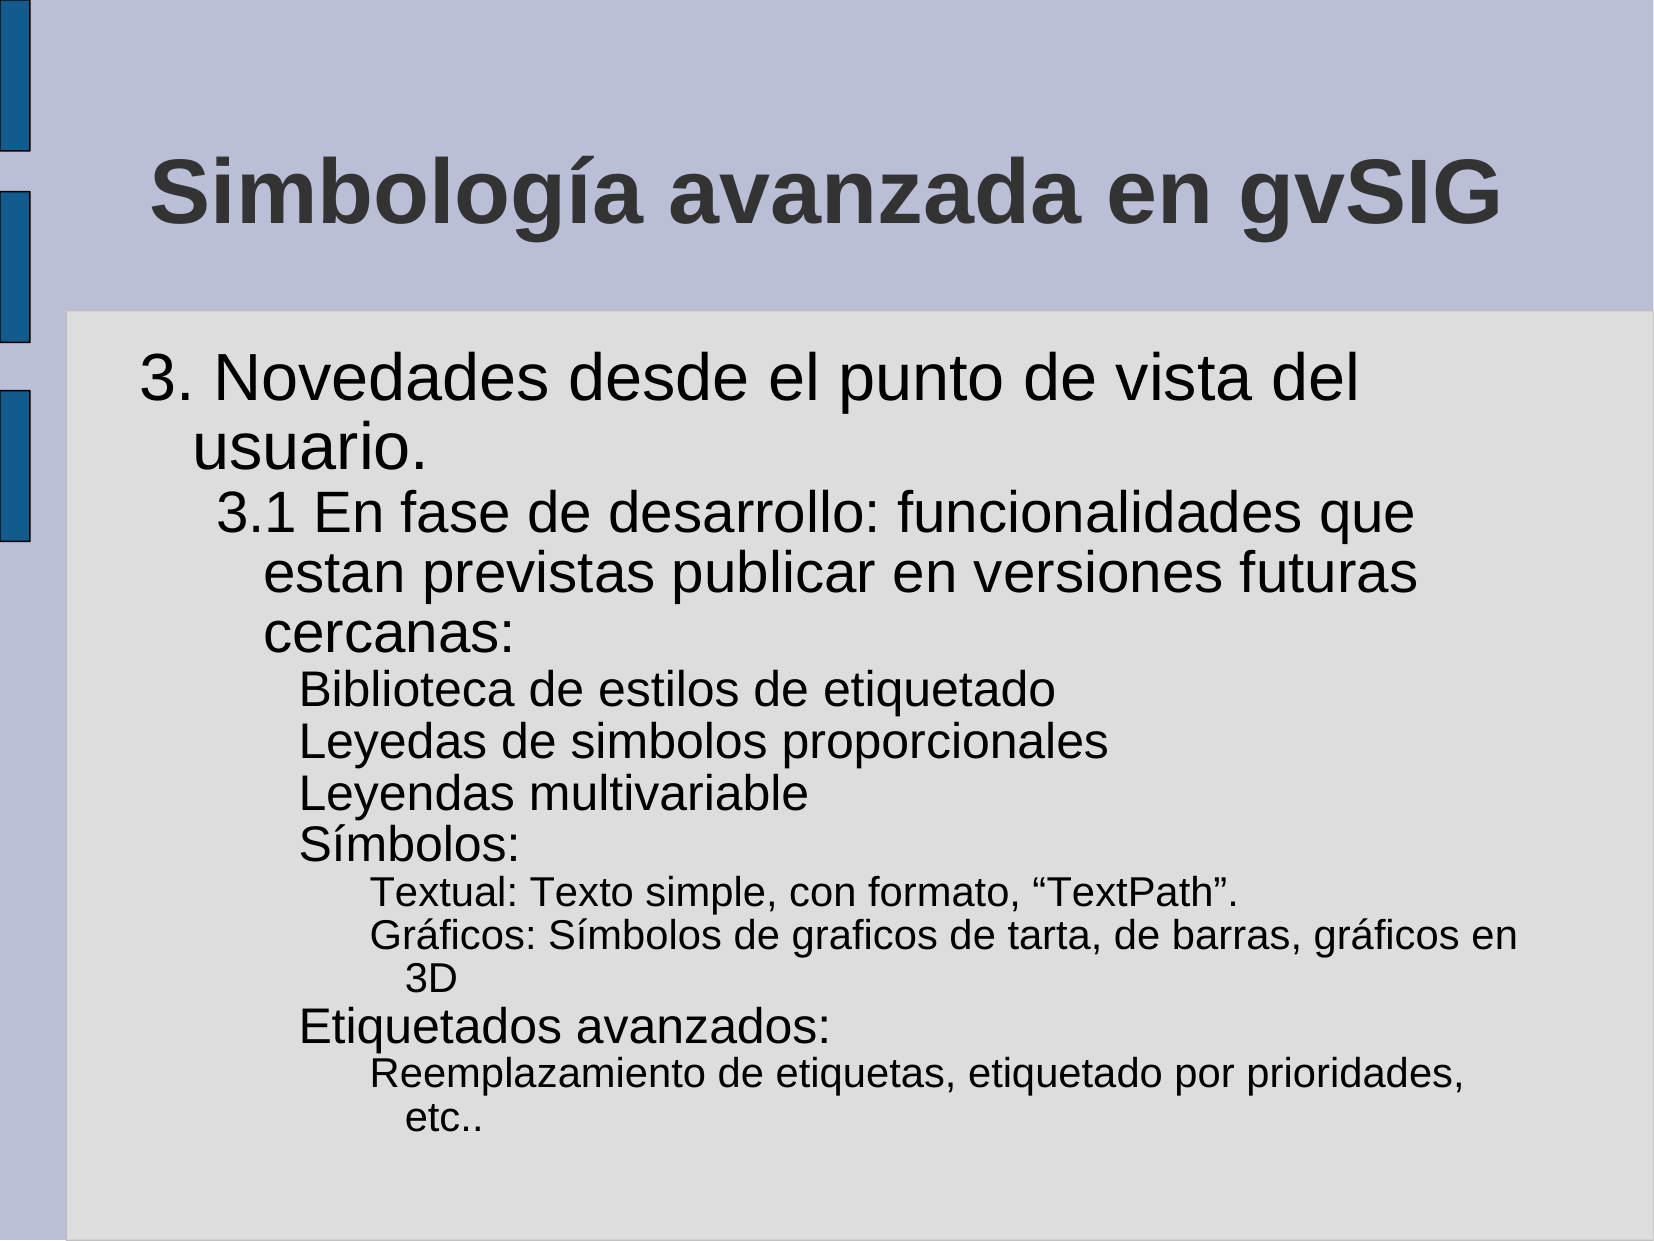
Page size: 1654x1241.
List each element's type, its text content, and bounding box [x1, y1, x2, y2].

list 3. Novedades desde el punto de vista del usuario. 3.1 En fase de desarrollo: funcionalidades que estan previstas publicar en versiones futuras cercanas: Biblioteca de estilos de etiquetado Leyedas de simbolos proporcionales Leyendas multivariable Símbolos: Textual: Texto simple, con formato, “TextPath”. Gráficos: Símbolos de graficos de tarta, de barras, gráficos en 3D Etiquetados avanzados: Reemplazamiento de etiquetas, etiquetado por prioridades, etc.. [121, 344, 1534, 1202]
title Simbología avanzada en gvSIG [121, 98, 1534, 291]
